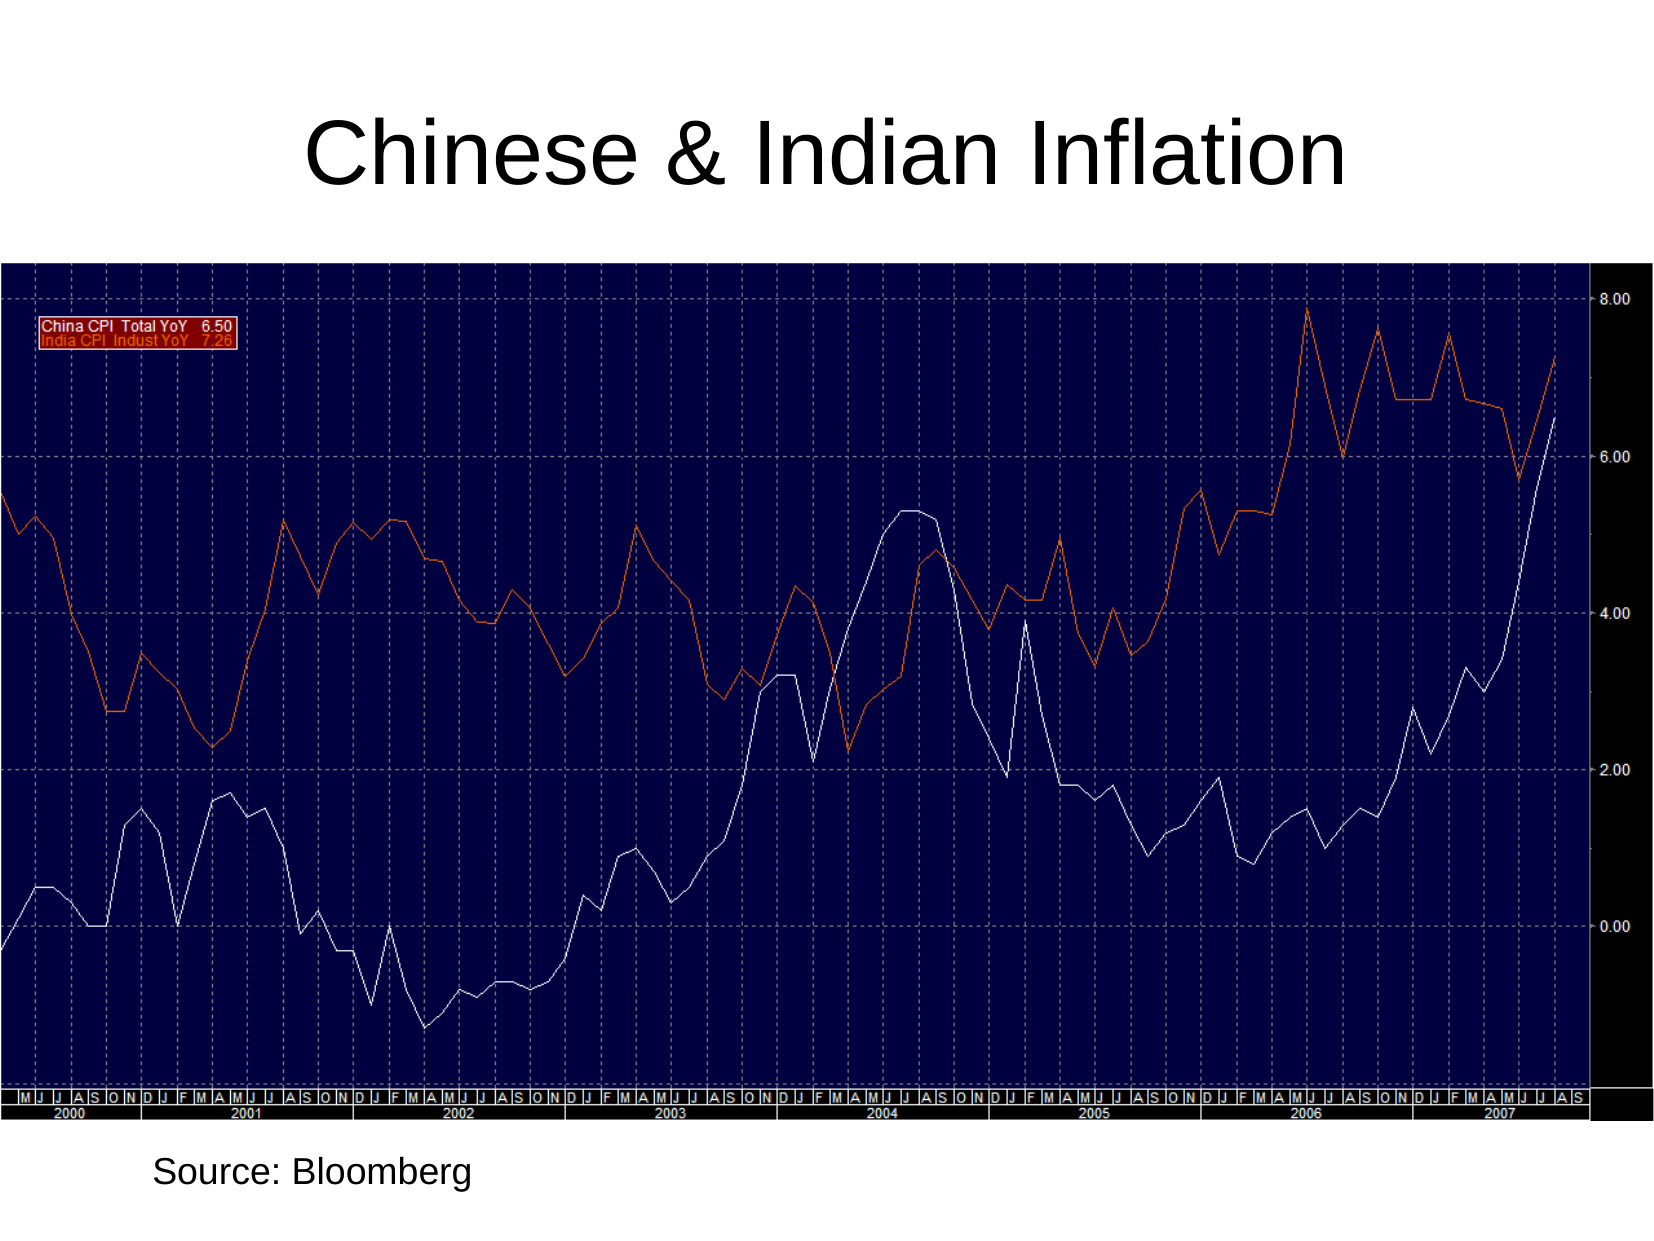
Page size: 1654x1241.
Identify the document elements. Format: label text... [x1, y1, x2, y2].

picture [0, 262, 1654, 1121]
title Chinese & Indian Inflation [82, 49, 1571, 257]
text_box Source: Bloomberg [137, 1143, 488, 1201]
